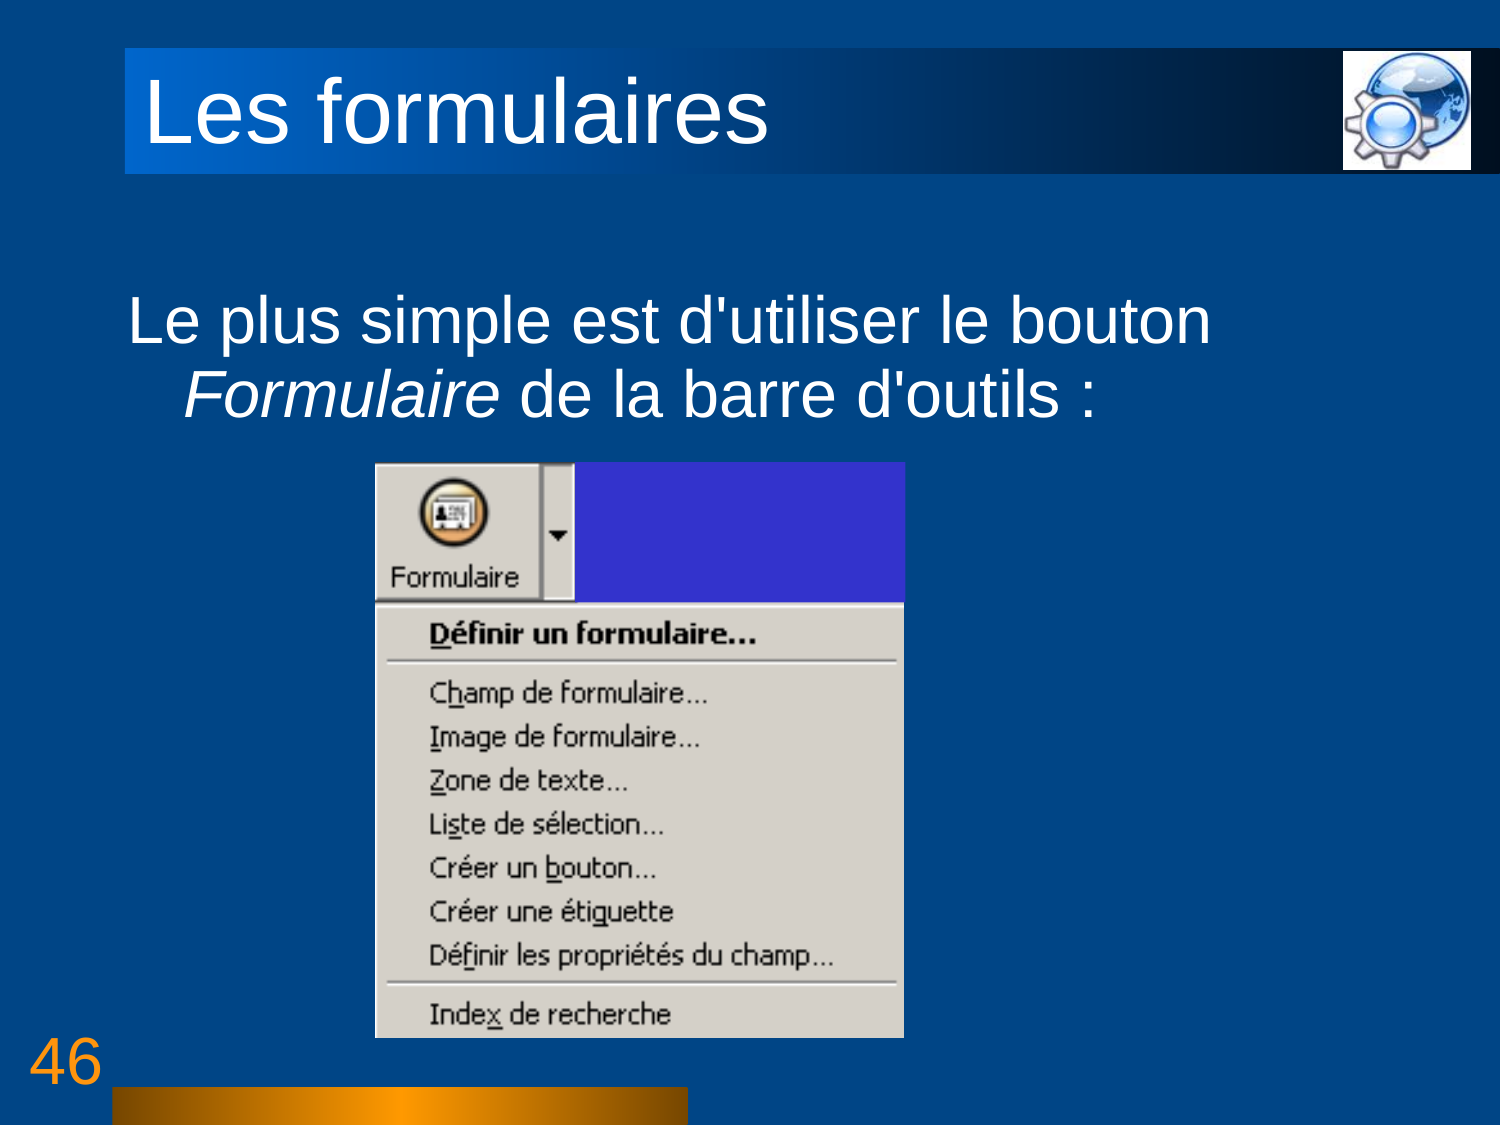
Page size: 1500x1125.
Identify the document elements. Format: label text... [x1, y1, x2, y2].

text_box [575, 462, 906, 603]
title Les formulaires [128, 50, 1388, 173]
list Le plus simple est d'utiliser le bouton Formulaire de la barre d'outils : [112, 275, 1388, 951]
chart [375, 462, 904, 1038]
picture [1388, 51, 1471, 170]
